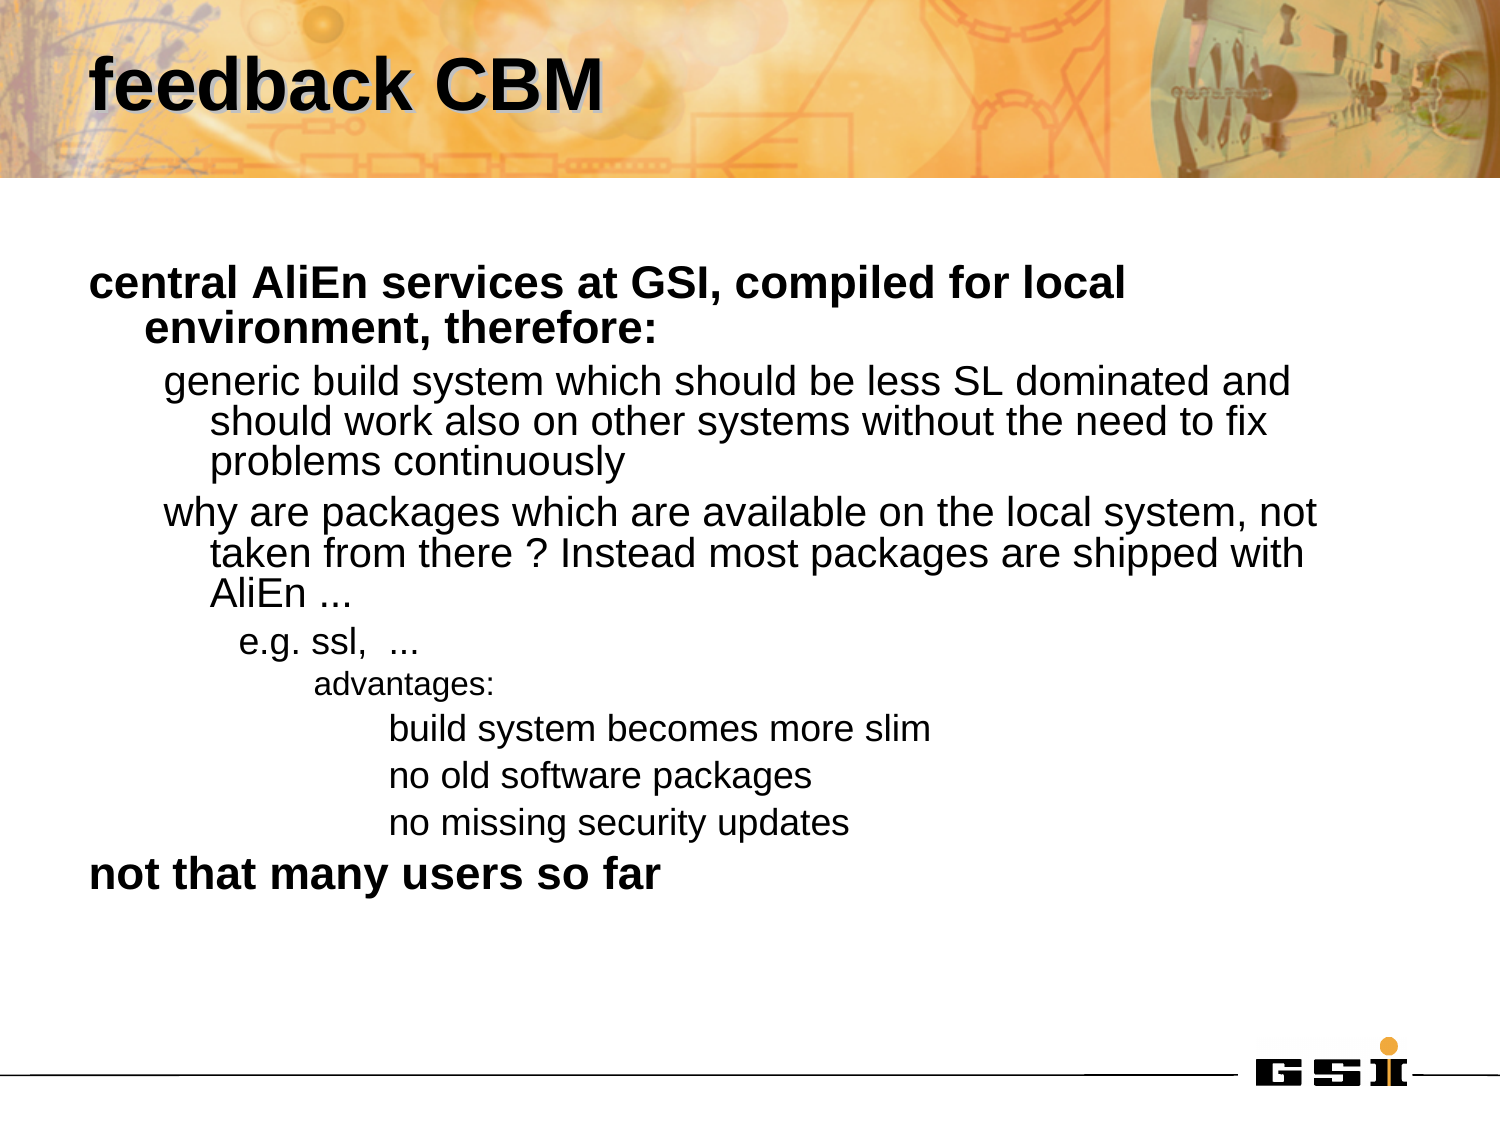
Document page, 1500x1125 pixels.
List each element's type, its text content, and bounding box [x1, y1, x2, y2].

list central AliEn services at GSI, compiled for local environment, therefore: generic build system which should be less SL dominated and should work also on other systems without the need to fix problems continuously why are packages which are available on the local system, not taken from there ? Instead most packages are shipped with AliEn ... e.g. ssl, ... advantages: build system becomes more slim no old software packages no missing security updates not that many users so far [88, 263, 1411, 991]
picture [0, 0, 1500, 178]
picture [1256, 1037, 1407, 1086]
title feedback CBM [88, 11, 1411, 165]
